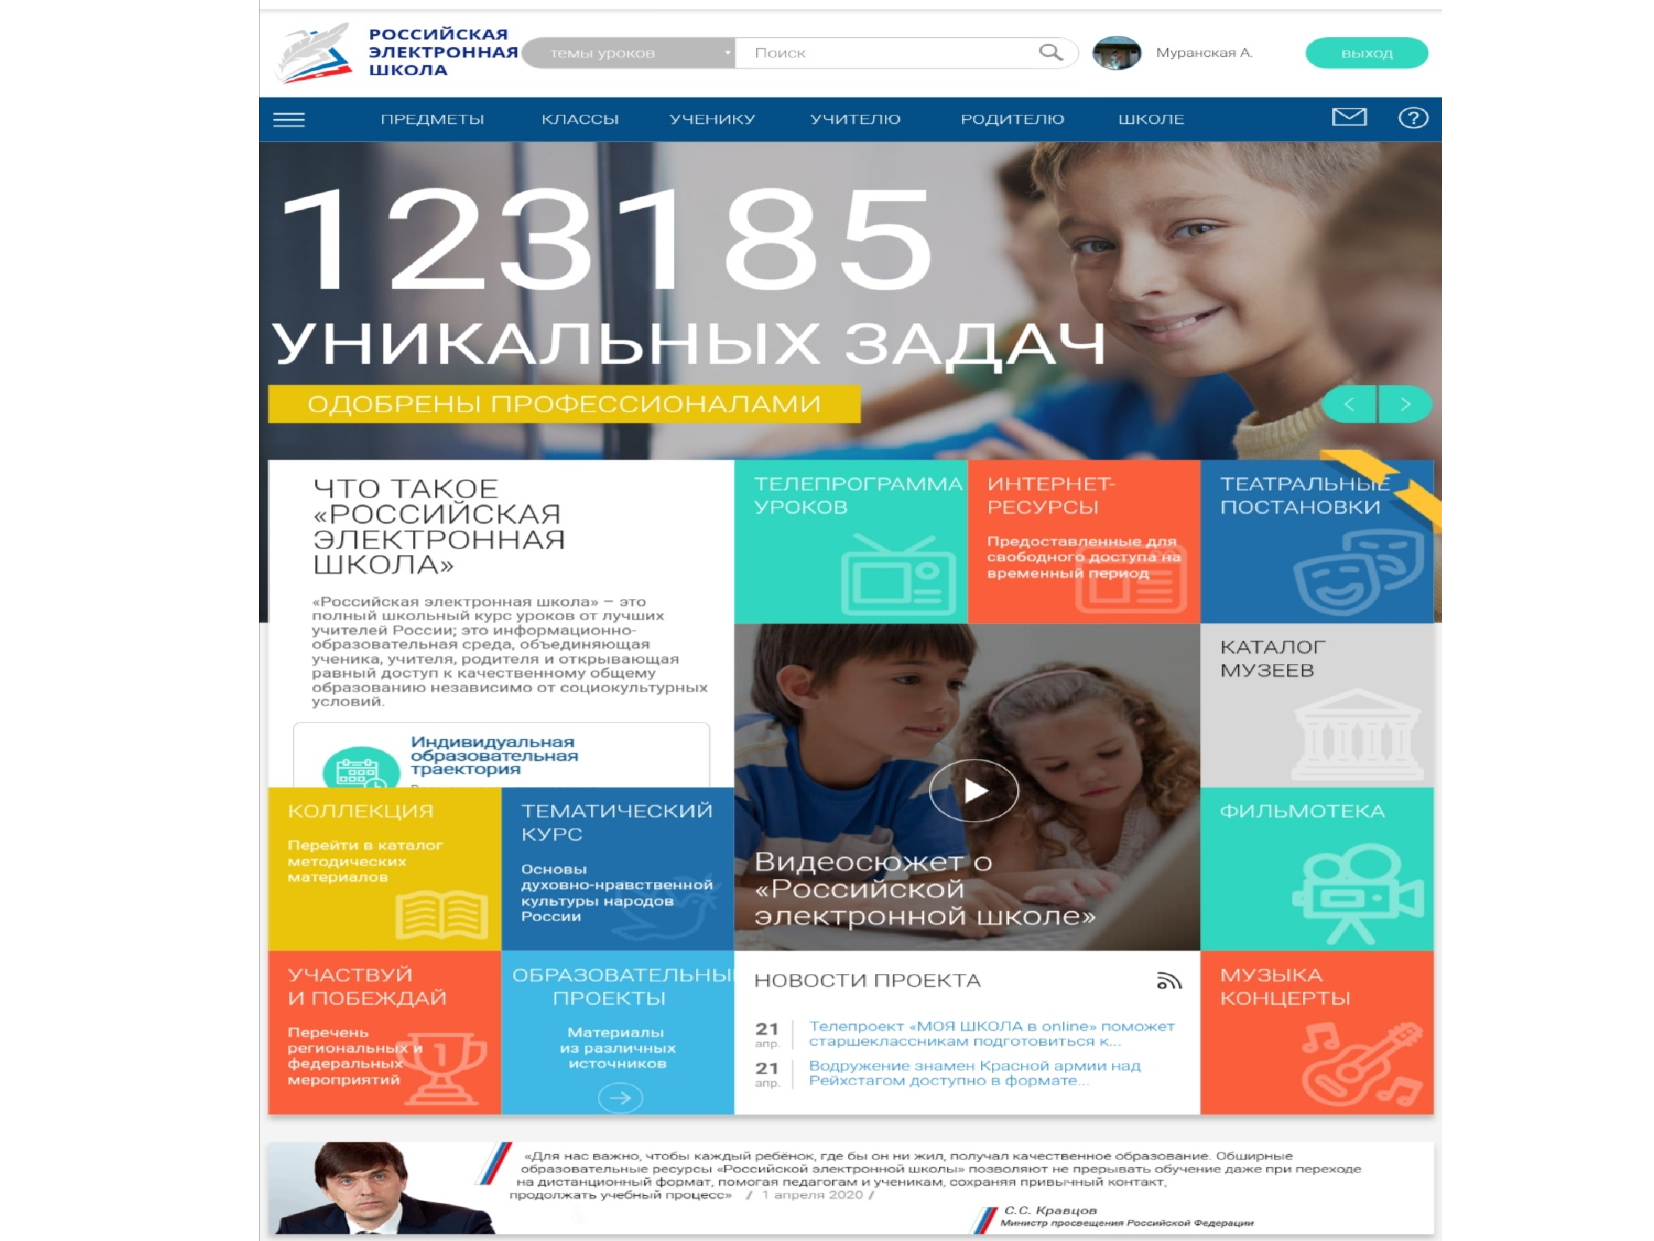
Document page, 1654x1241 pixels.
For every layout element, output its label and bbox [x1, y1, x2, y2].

picture [259, 0, 1442, 1241]
